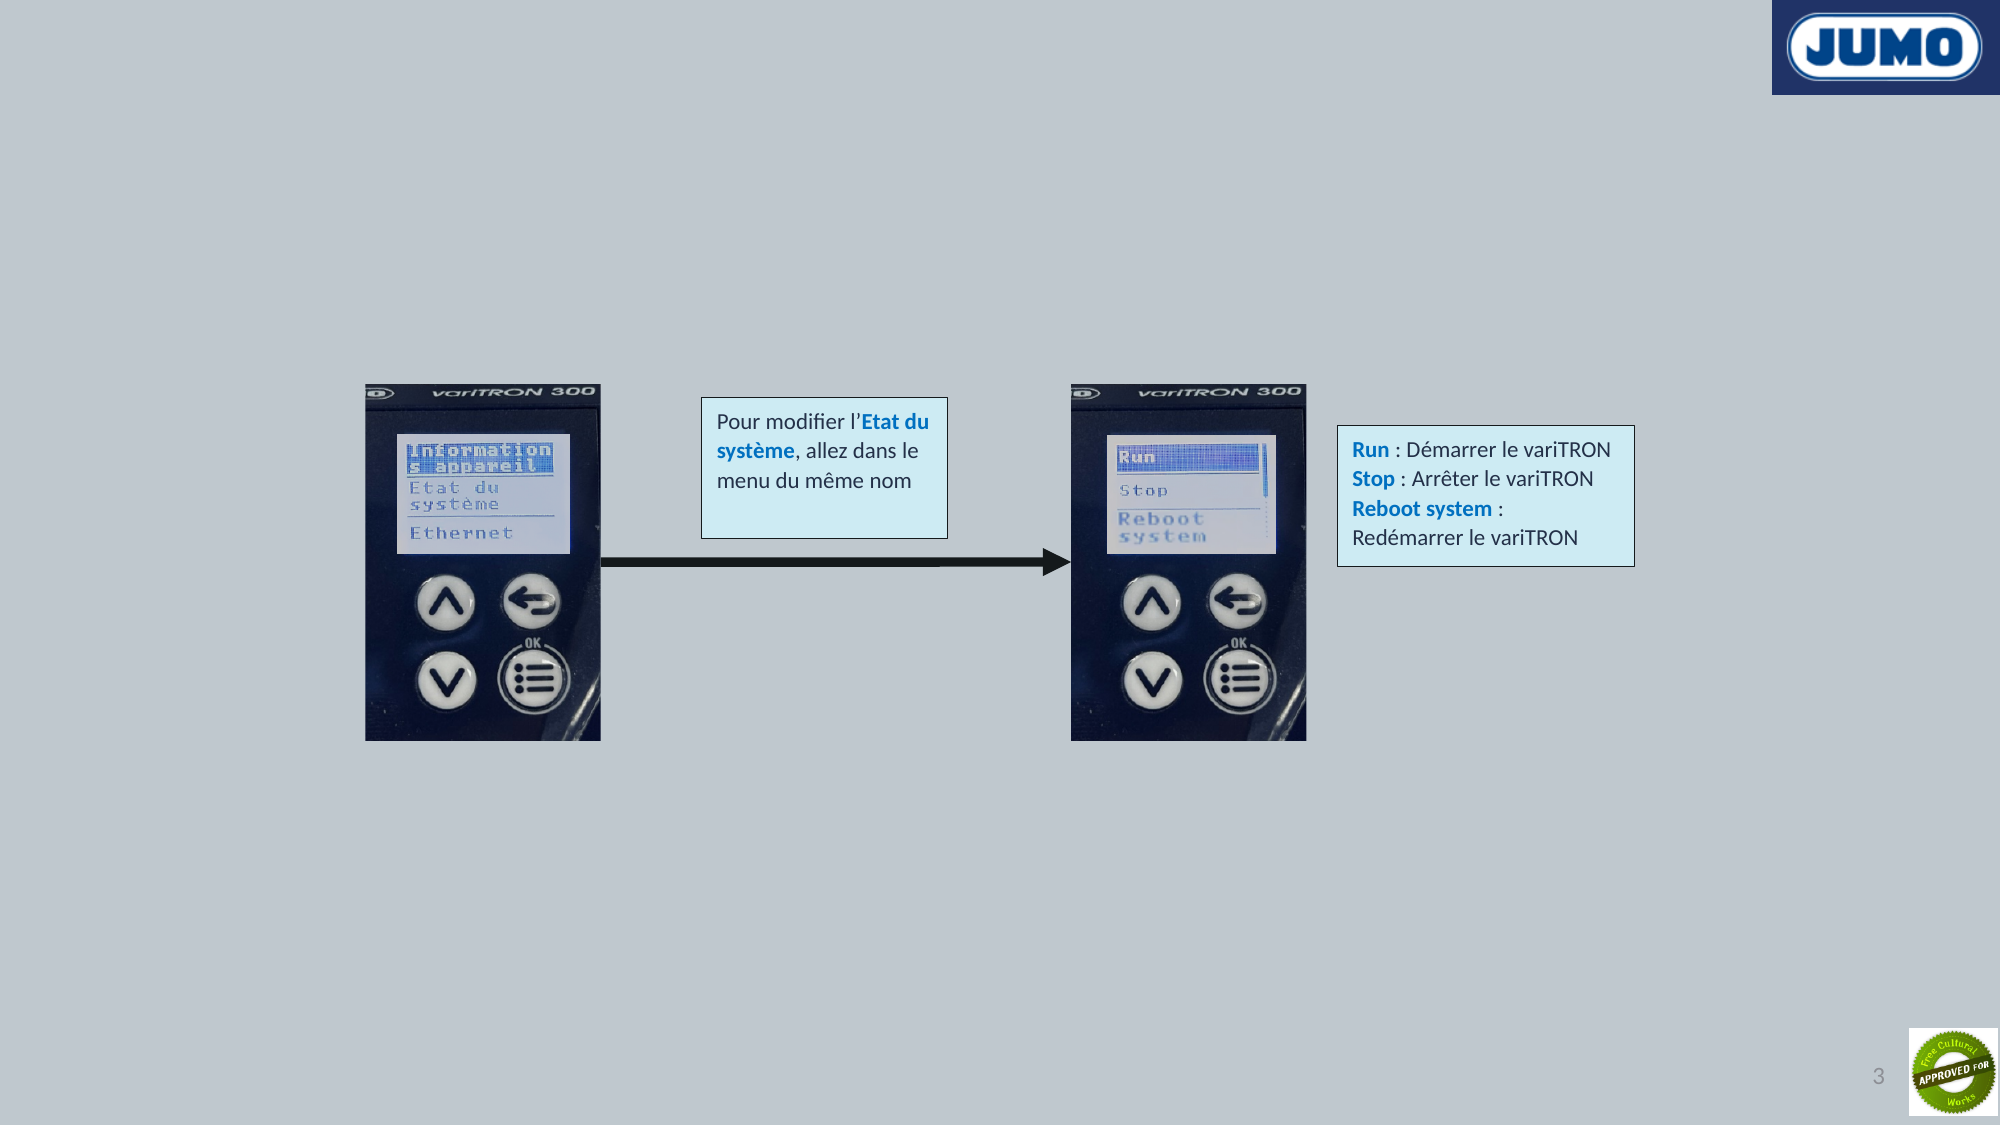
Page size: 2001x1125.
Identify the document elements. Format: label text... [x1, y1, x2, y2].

text_box Pour modifier l’Etat du système, allez dans le menu du même nom [701, 397, 948, 539]
picture [1772, 0, 2000, 95]
picture [1909, 1028, 1998, 1116]
text_box Run : Démarrer le variTRON Stop : Arrêter le variTRON Reboot system : Redémarrer le variTRON [1337, 425, 1635, 567]
picture [1071, 384, 1307, 741]
picture [365, 384, 601, 741]
